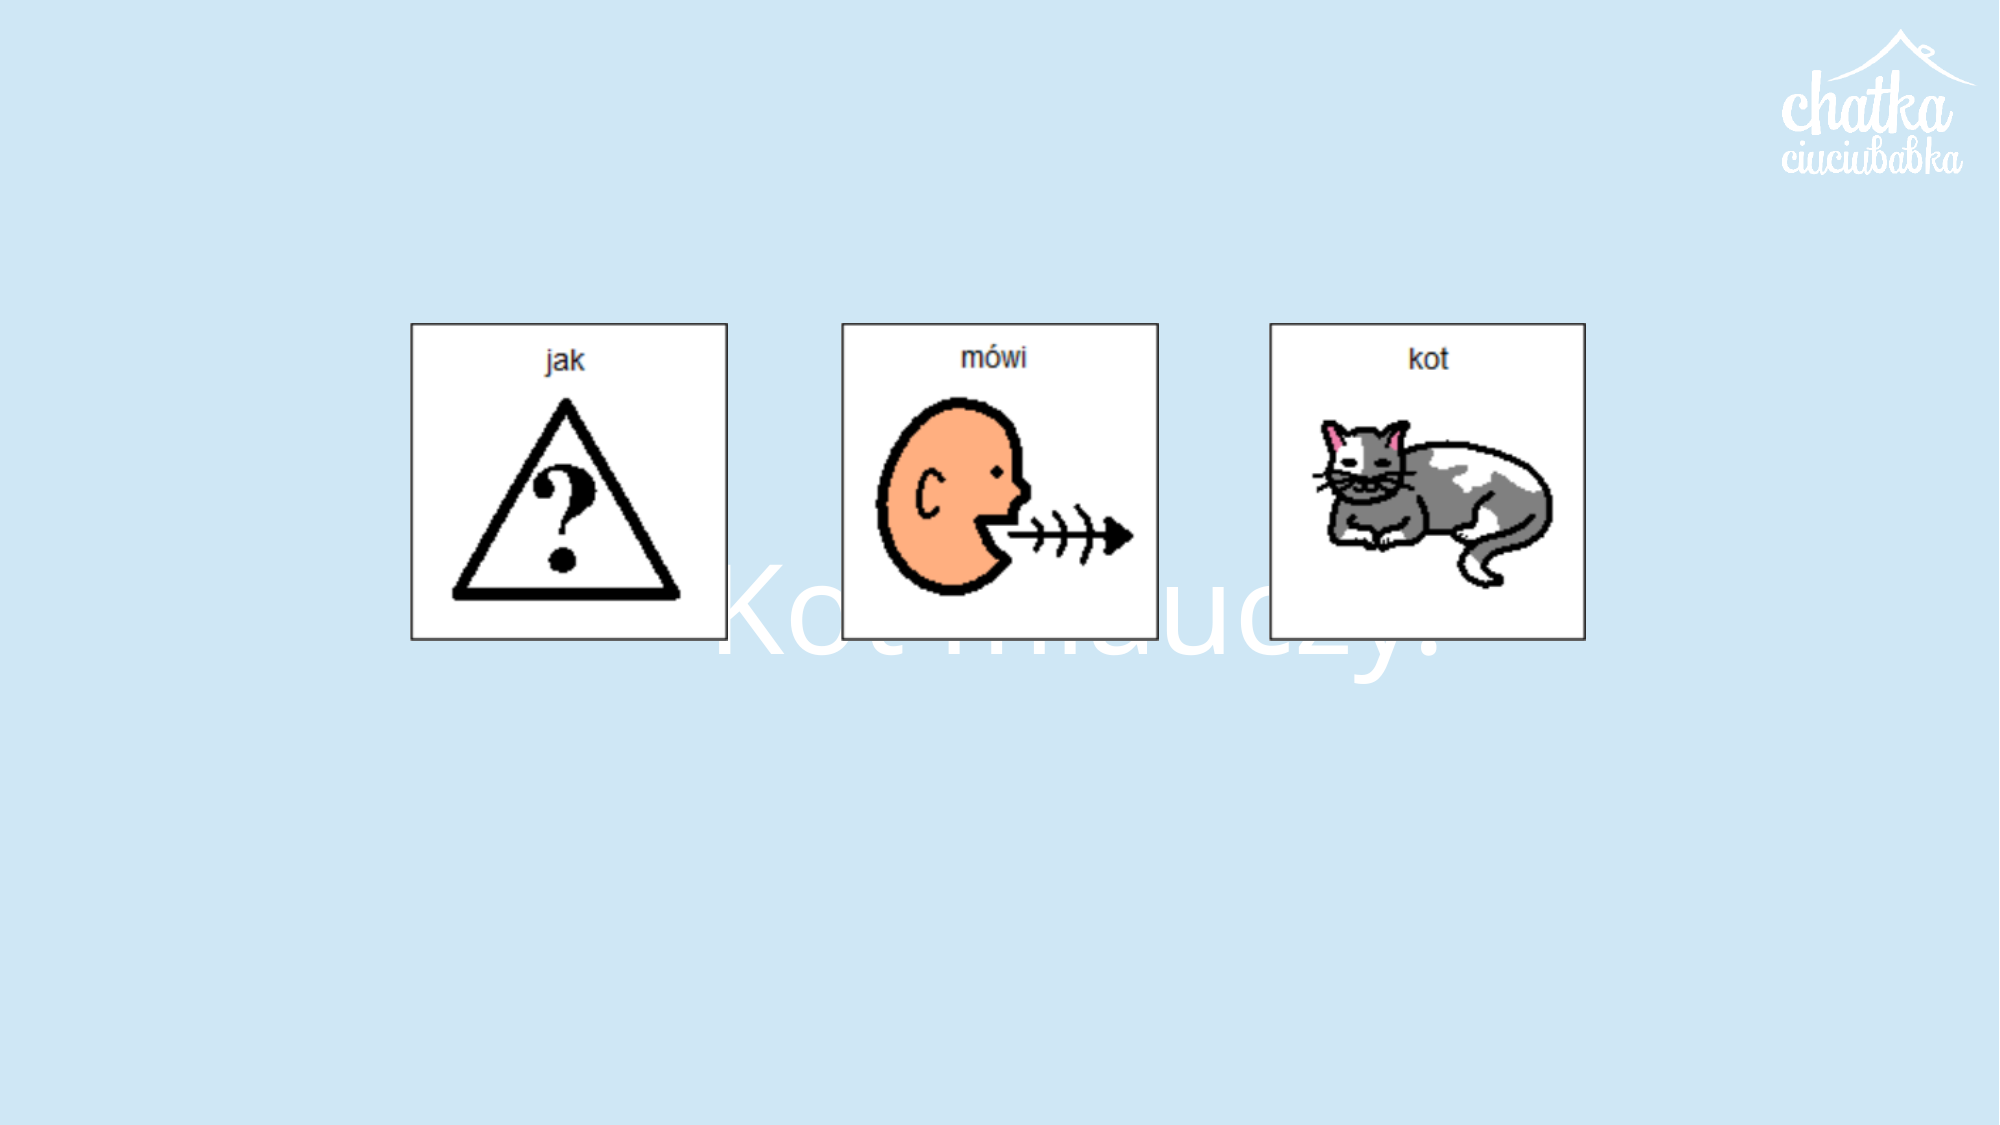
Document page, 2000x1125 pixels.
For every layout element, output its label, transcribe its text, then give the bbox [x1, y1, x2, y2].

picture [1755, 5, 1991, 241]
title Kot miauczy. [692, 538, 2000, 977]
picture [1269, 323, 1586, 641]
picture [410, 323, 728, 641]
picture [841, 323, 1159, 641]
